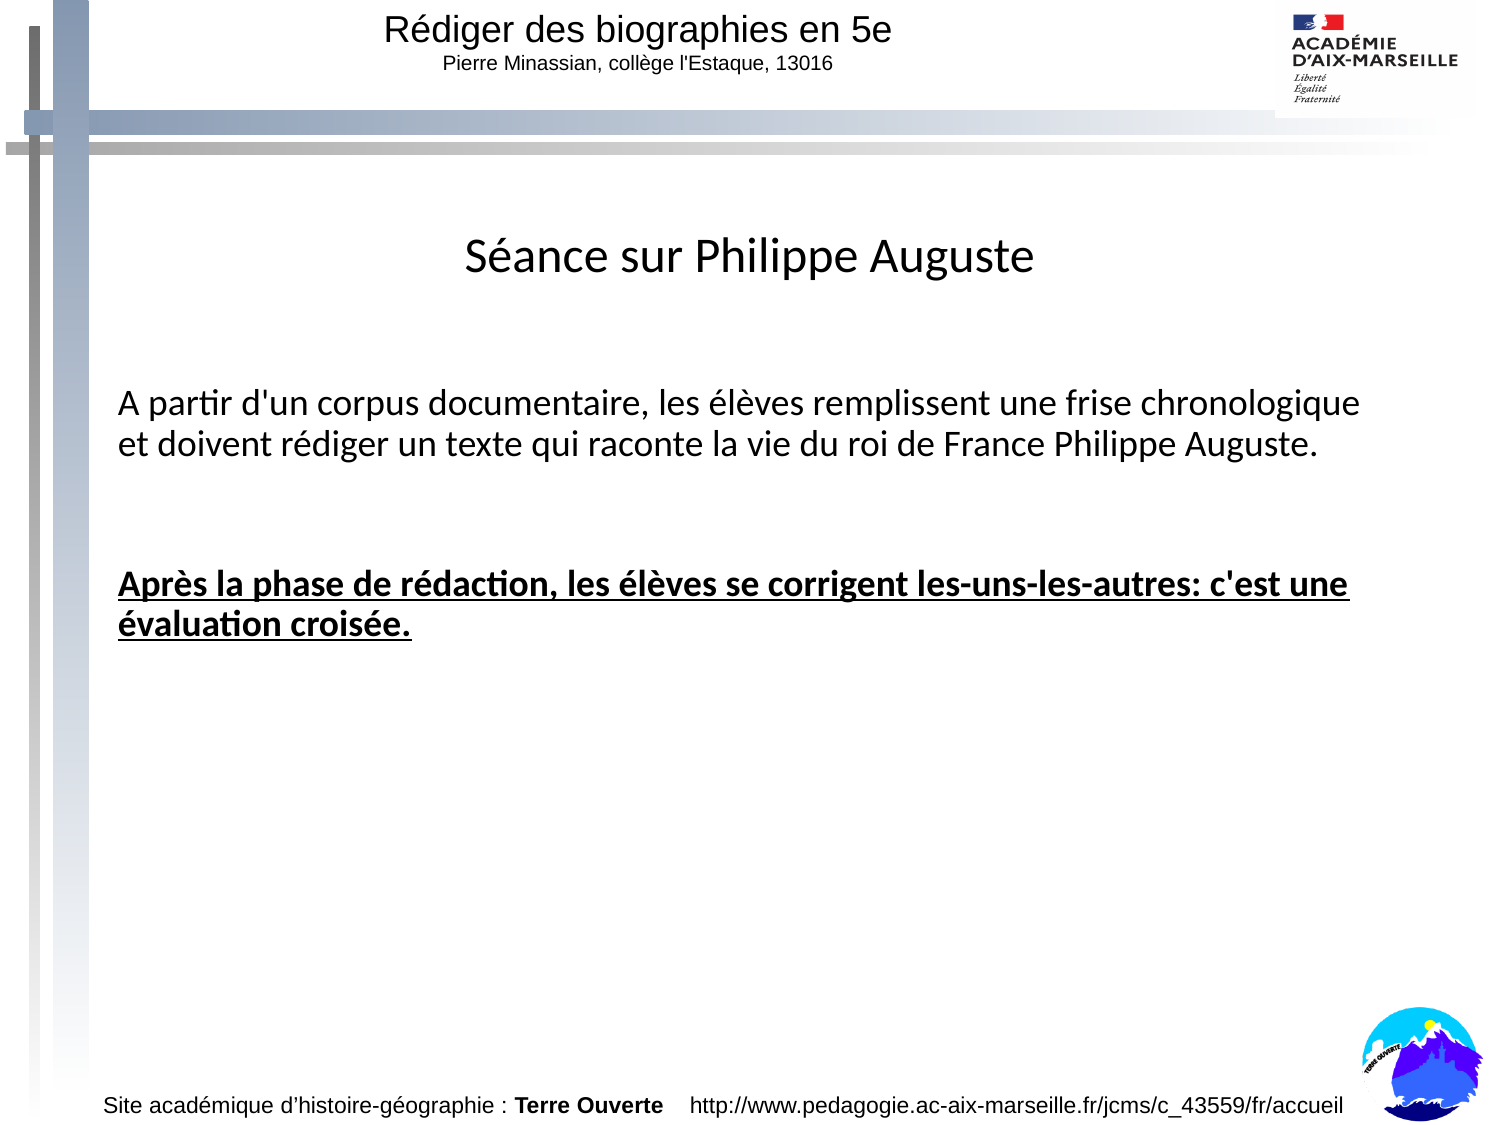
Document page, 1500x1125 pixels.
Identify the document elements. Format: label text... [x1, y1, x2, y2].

picture [1360, 1006, 1484, 1122]
text_box [5, 0, 1454, 1121]
text_box Rédiger des biographies en 5e Pierre Minassian, collège l'Estaque, 13016 [88, 0, 1188, 83]
list Séance sur Philippe Auguste A partir d'un corpus documentaire, les élèves remplissent une frise chronologique et doivent rédiger un texte qui raconte la vie du roi de France Philippe Auguste. Après la phase de rédaction, les élèves se corrigent les-uns-les-autres: c'est une évaluation croisée. [103, 222, 1397, 981]
text_box Site académique d’histoire-géographie : Terre Ouverte http://www.pedagogie.ac-aix-marseille.fr/jcms/c_43559/fr/accueil [88, 1083, 1361, 1125]
picture [1275, 0, 1476, 118]
